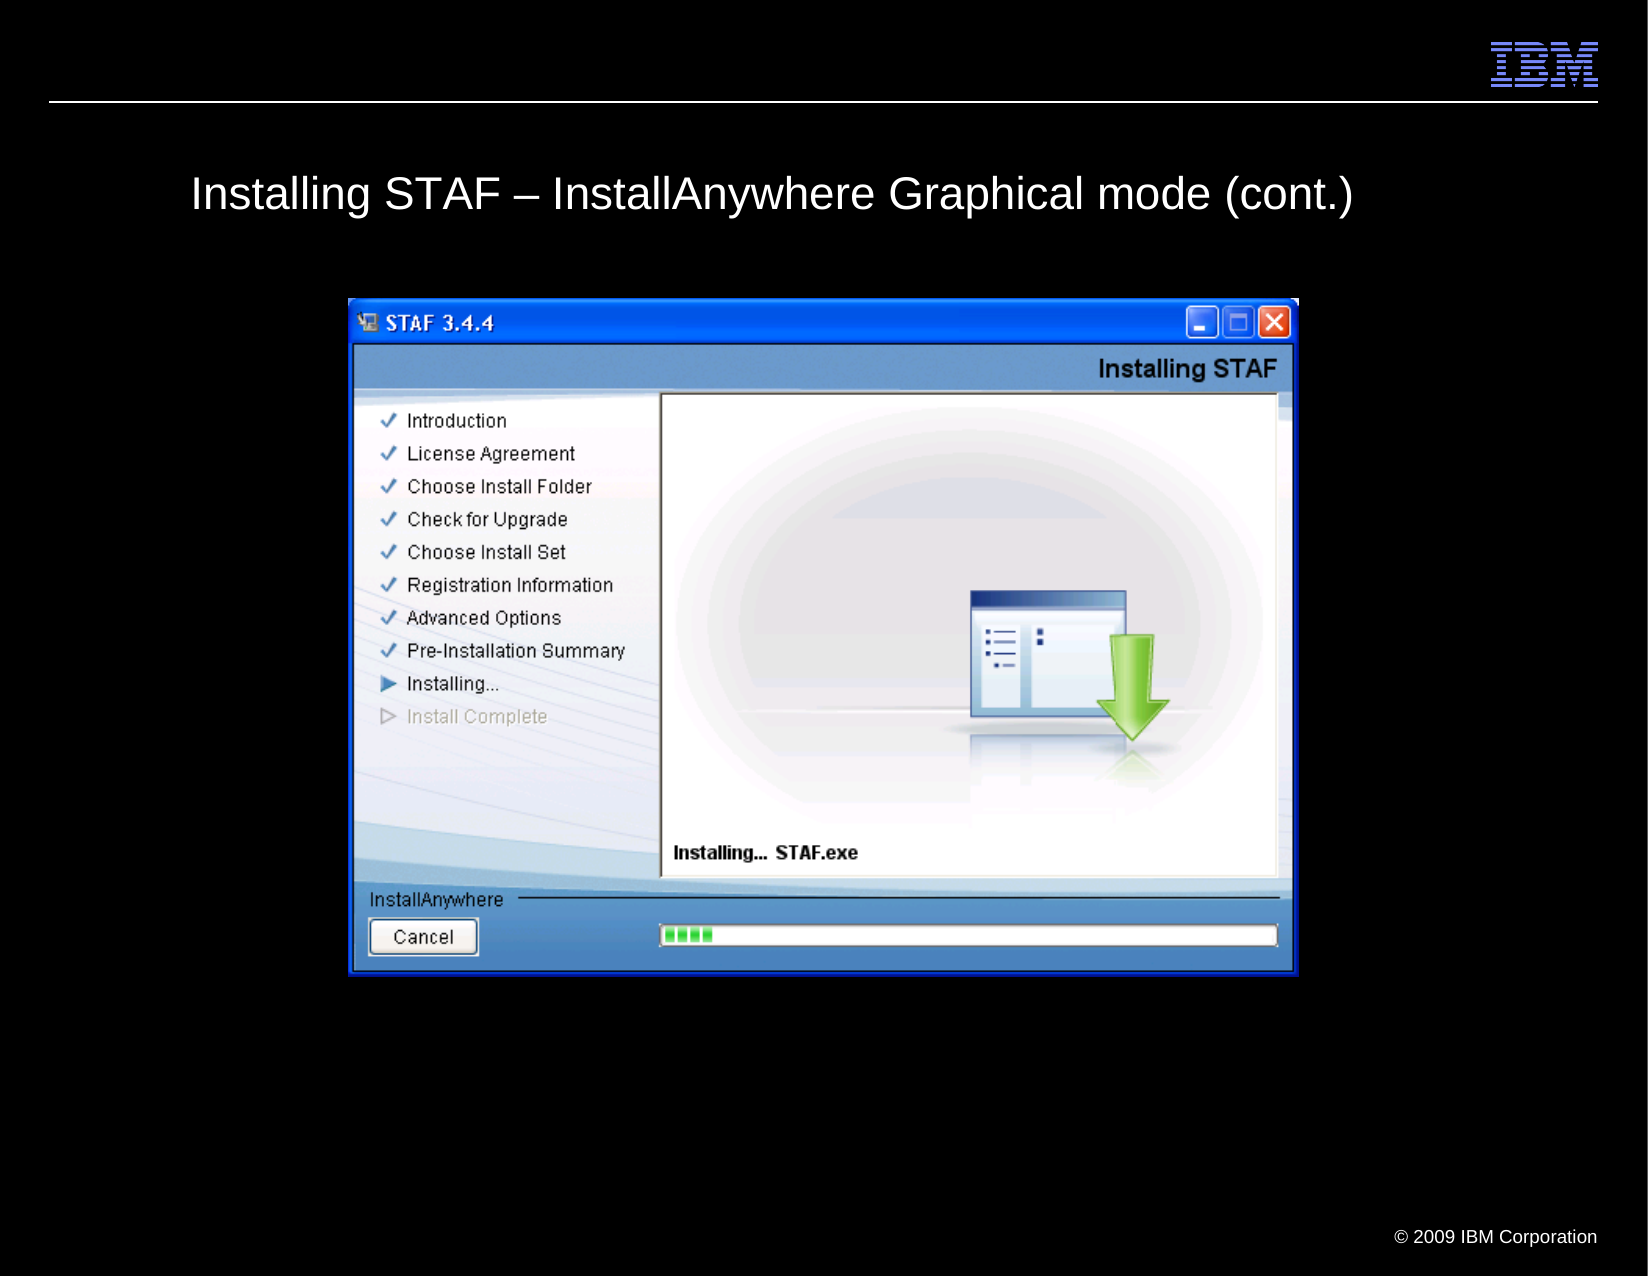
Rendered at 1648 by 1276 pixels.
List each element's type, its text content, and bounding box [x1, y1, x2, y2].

picture [1491, 42, 1598, 87]
title Installing STAF – InstallAnywhere Graphical mode (cont.) [173, 161, 1648, 255]
picture [348, 298, 1299, 977]
